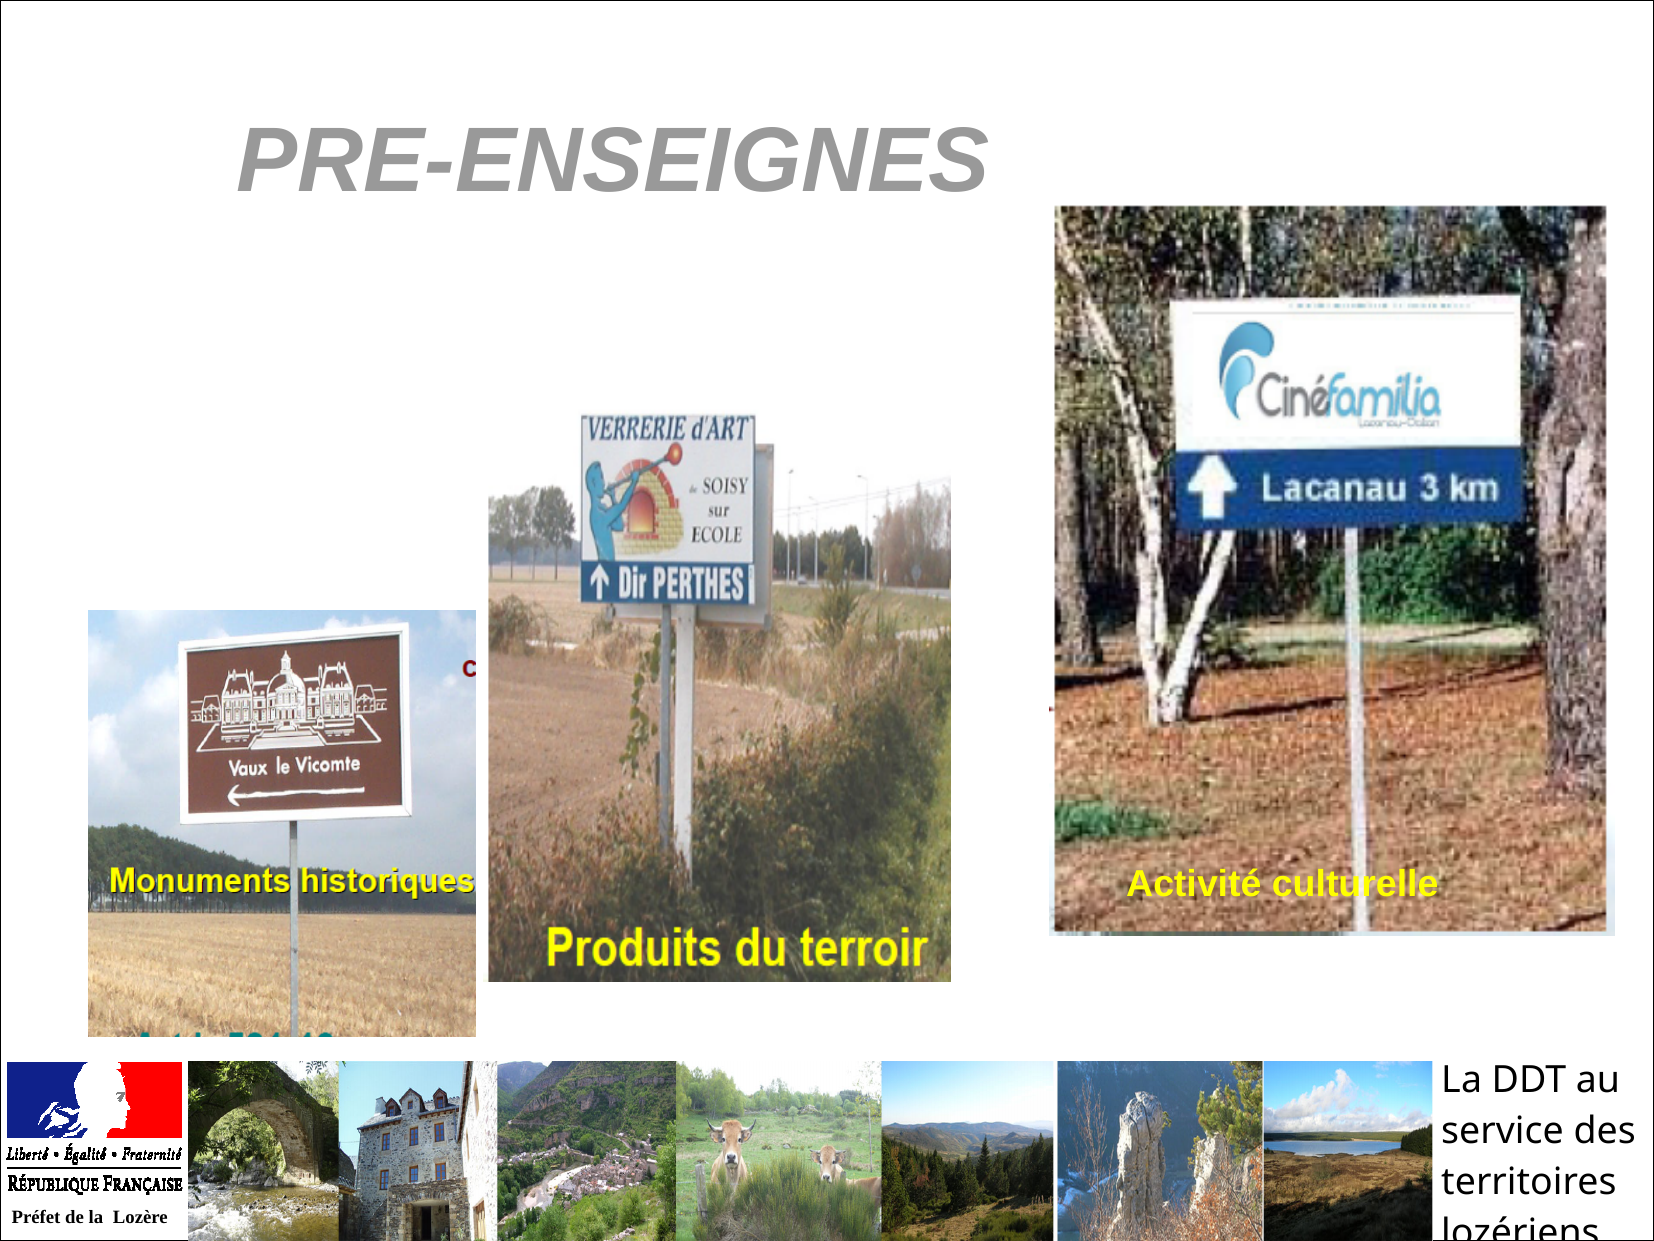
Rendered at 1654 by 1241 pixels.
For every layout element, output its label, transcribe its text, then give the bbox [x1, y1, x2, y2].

text_box Activité culturelle [1111, 855, 1520, 914]
picture [1049, 192, 1615, 936]
picture [6, 1059, 183, 1195]
title PRE-ENSEIGNES [236, 85, 1447, 234]
picture [88, 610, 476, 1038]
picture [188, 1061, 1433, 1241]
picture [483, 372, 951, 982]
